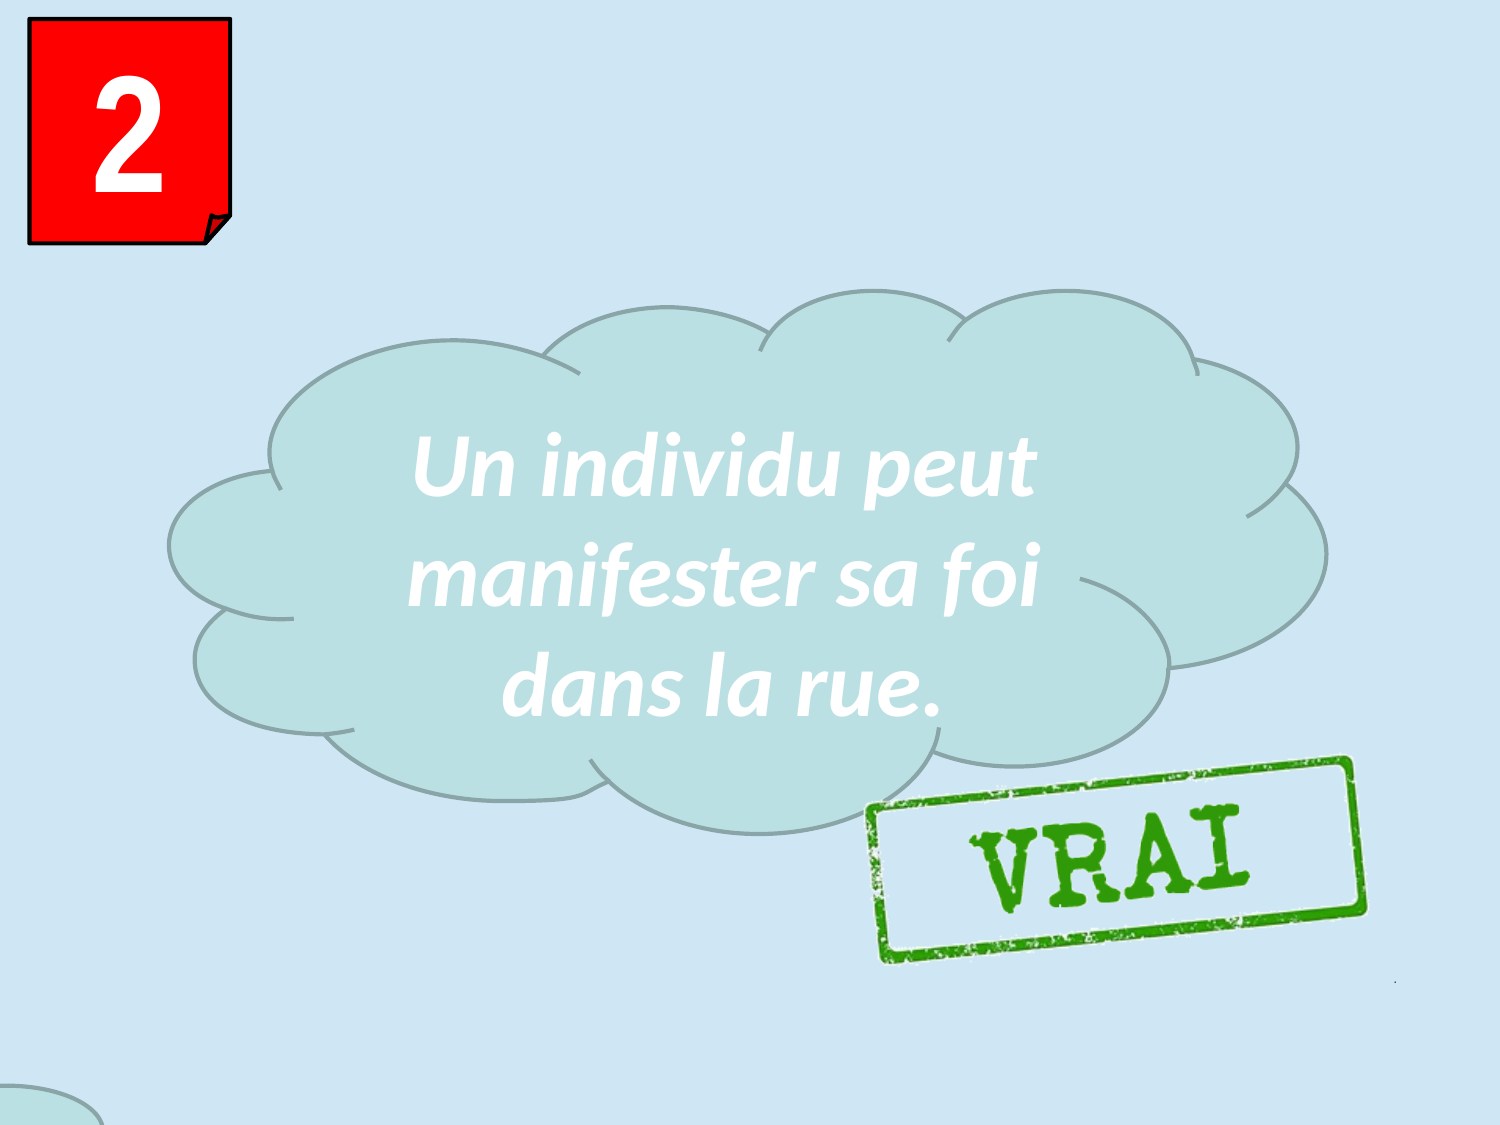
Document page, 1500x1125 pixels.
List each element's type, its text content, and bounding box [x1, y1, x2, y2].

text_box Un individu peut manifester sa foi dans la rue. [298, 397, 1150, 742]
text_box [331, 742, 1117, 835]
text_box 2 [29, 18, 231, 234]
text_box [0, 1085, 103, 1125]
picture [839, 745, 1396, 983]
text_box [29, 234, 214, 244]
text_box [168, 290, 1327, 734]
